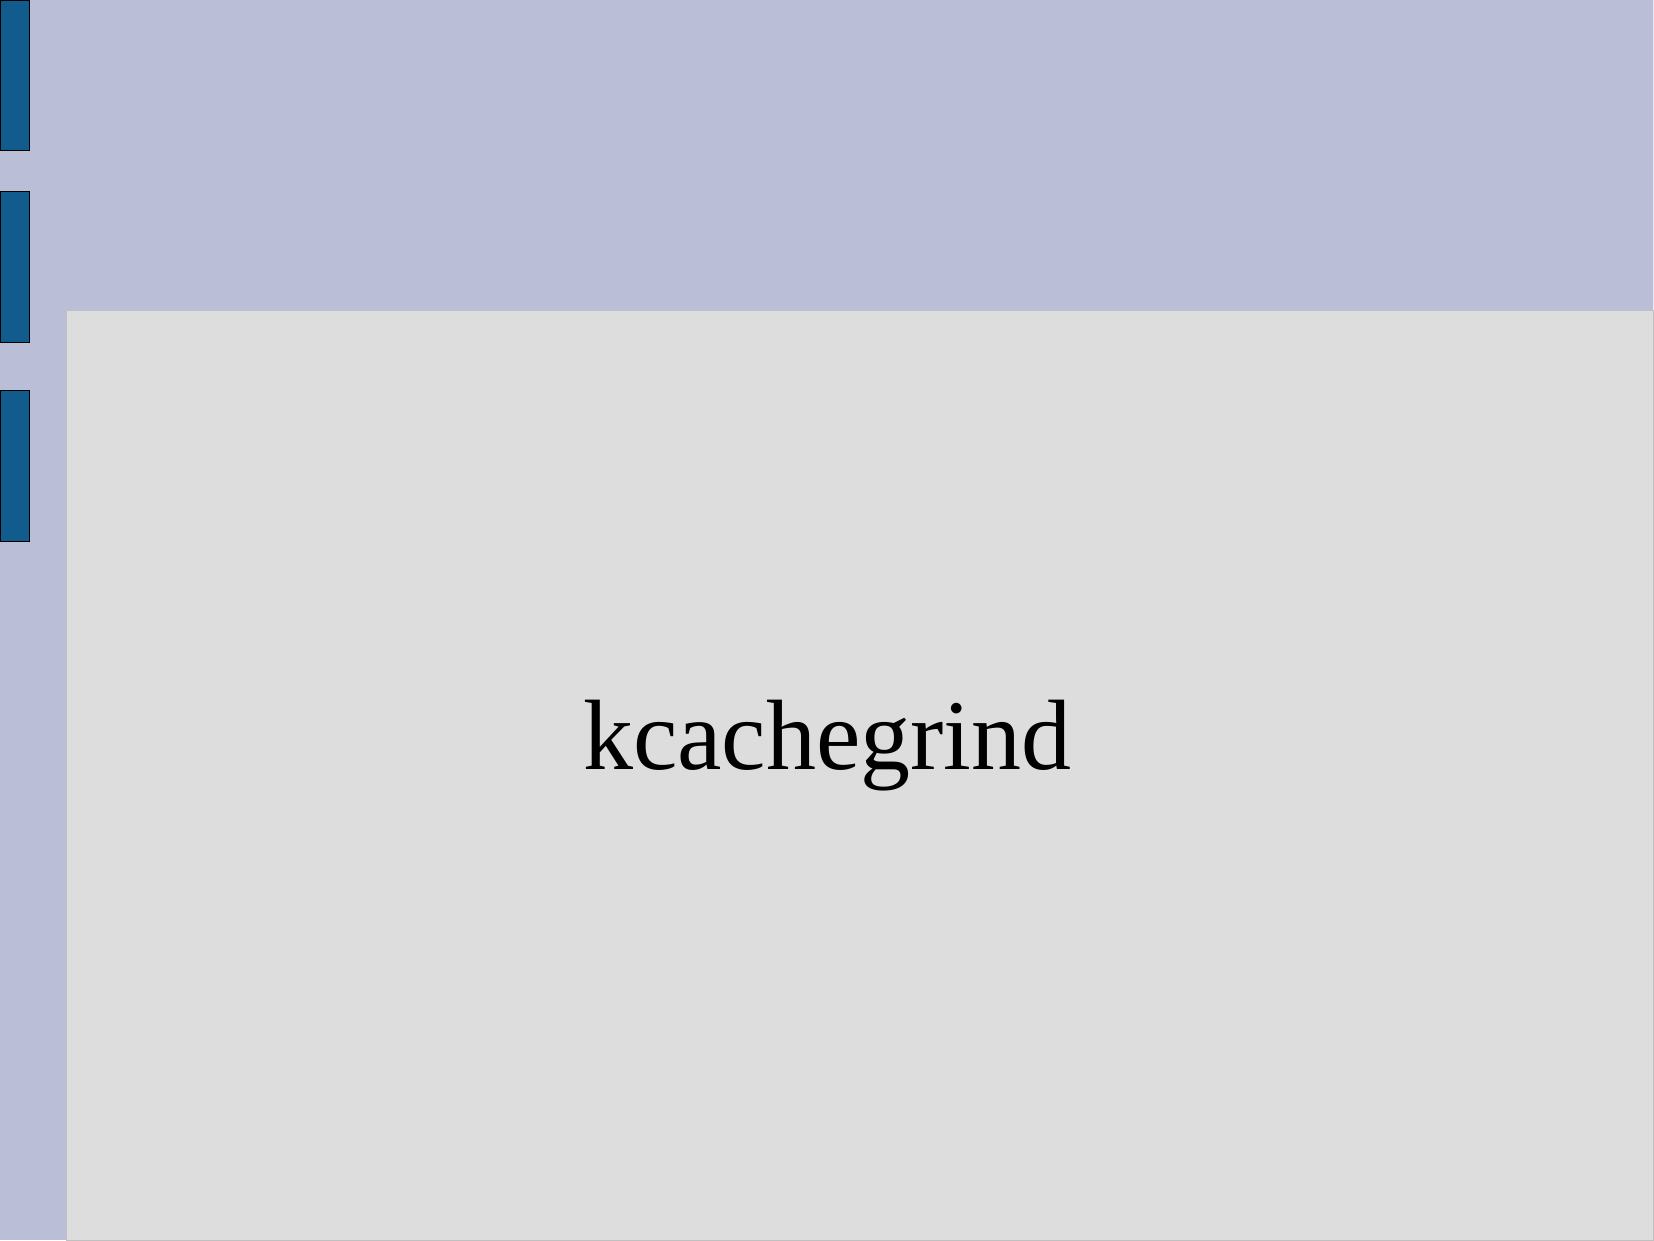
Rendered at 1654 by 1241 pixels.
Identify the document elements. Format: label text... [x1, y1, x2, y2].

subtitle kcachegrind [121, 344, 1534, 1127]
